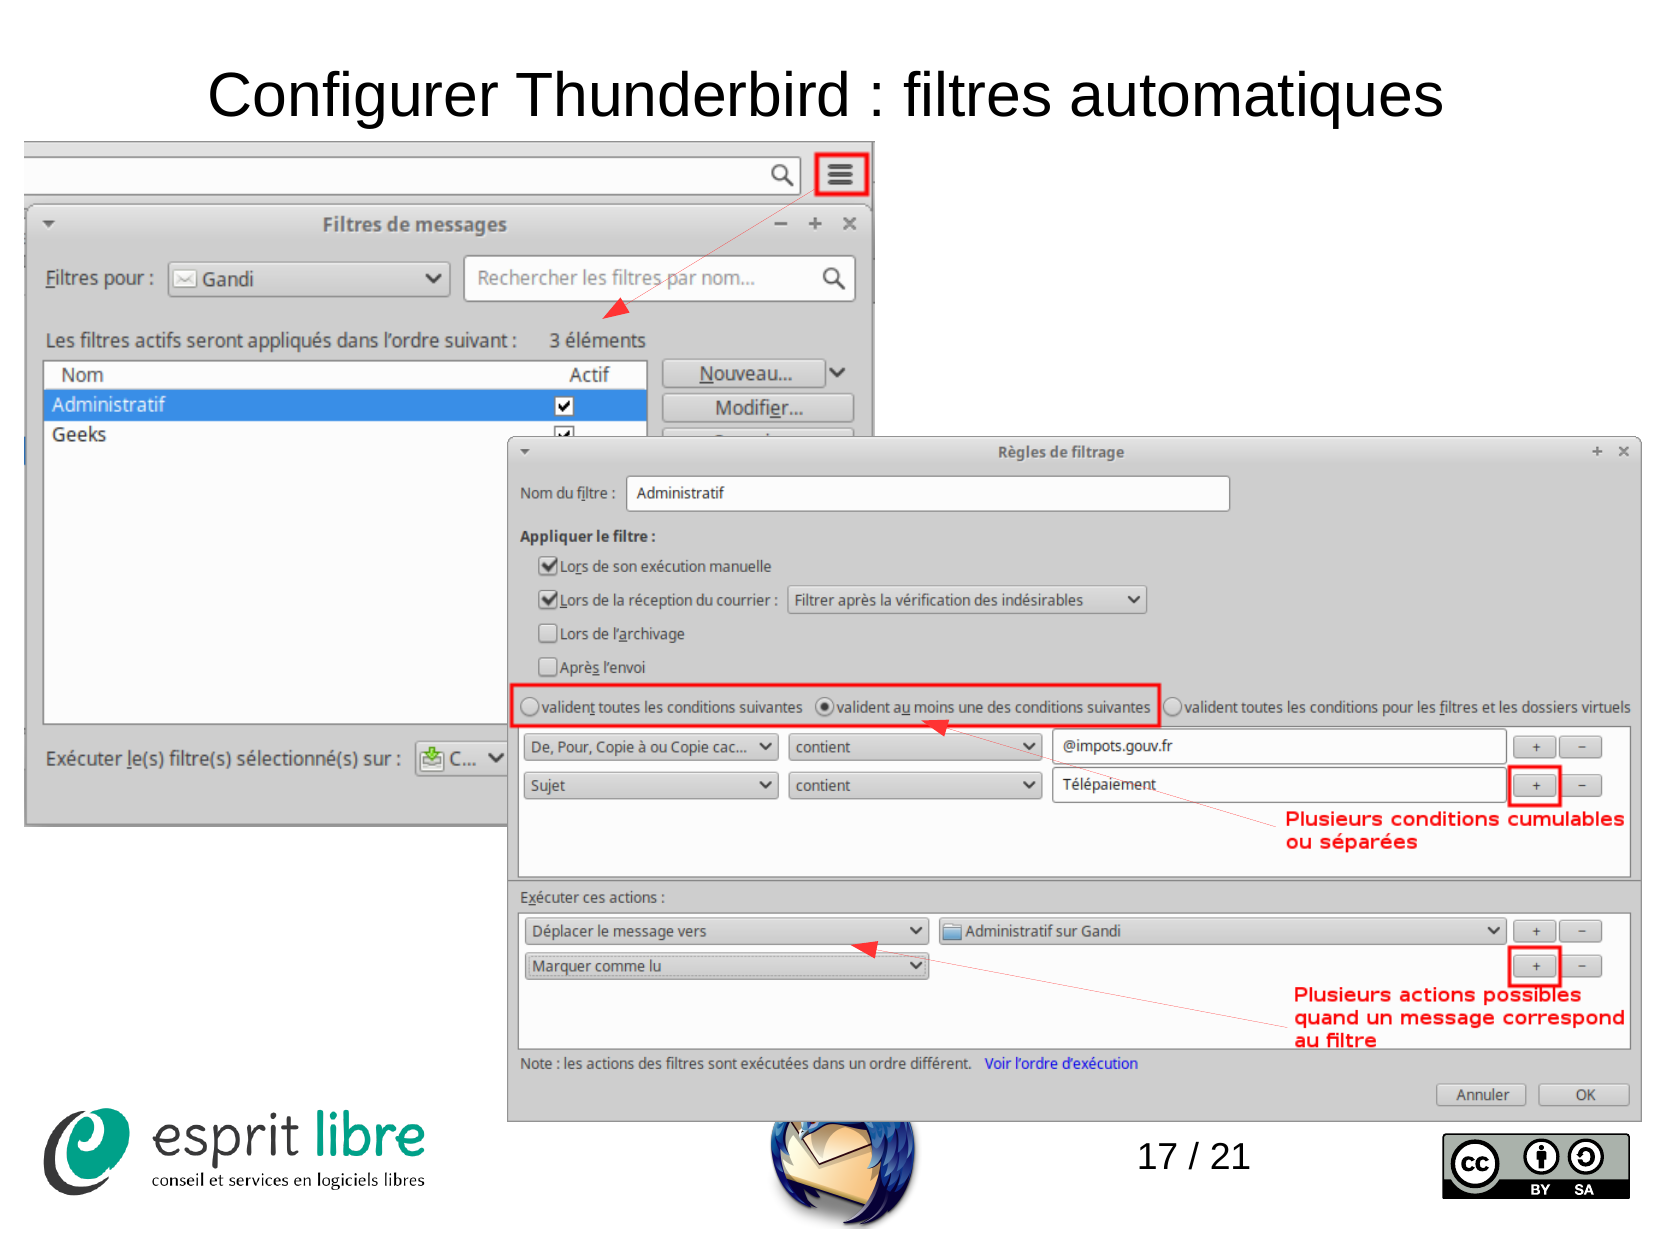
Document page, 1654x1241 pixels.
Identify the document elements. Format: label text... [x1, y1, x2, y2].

title Configurer Thunderbird : filtres automatiques [0, 20, 1654, 169]
picture [24, 141, 1642, 1229]
picture [0, 1009, 480, 1241]
